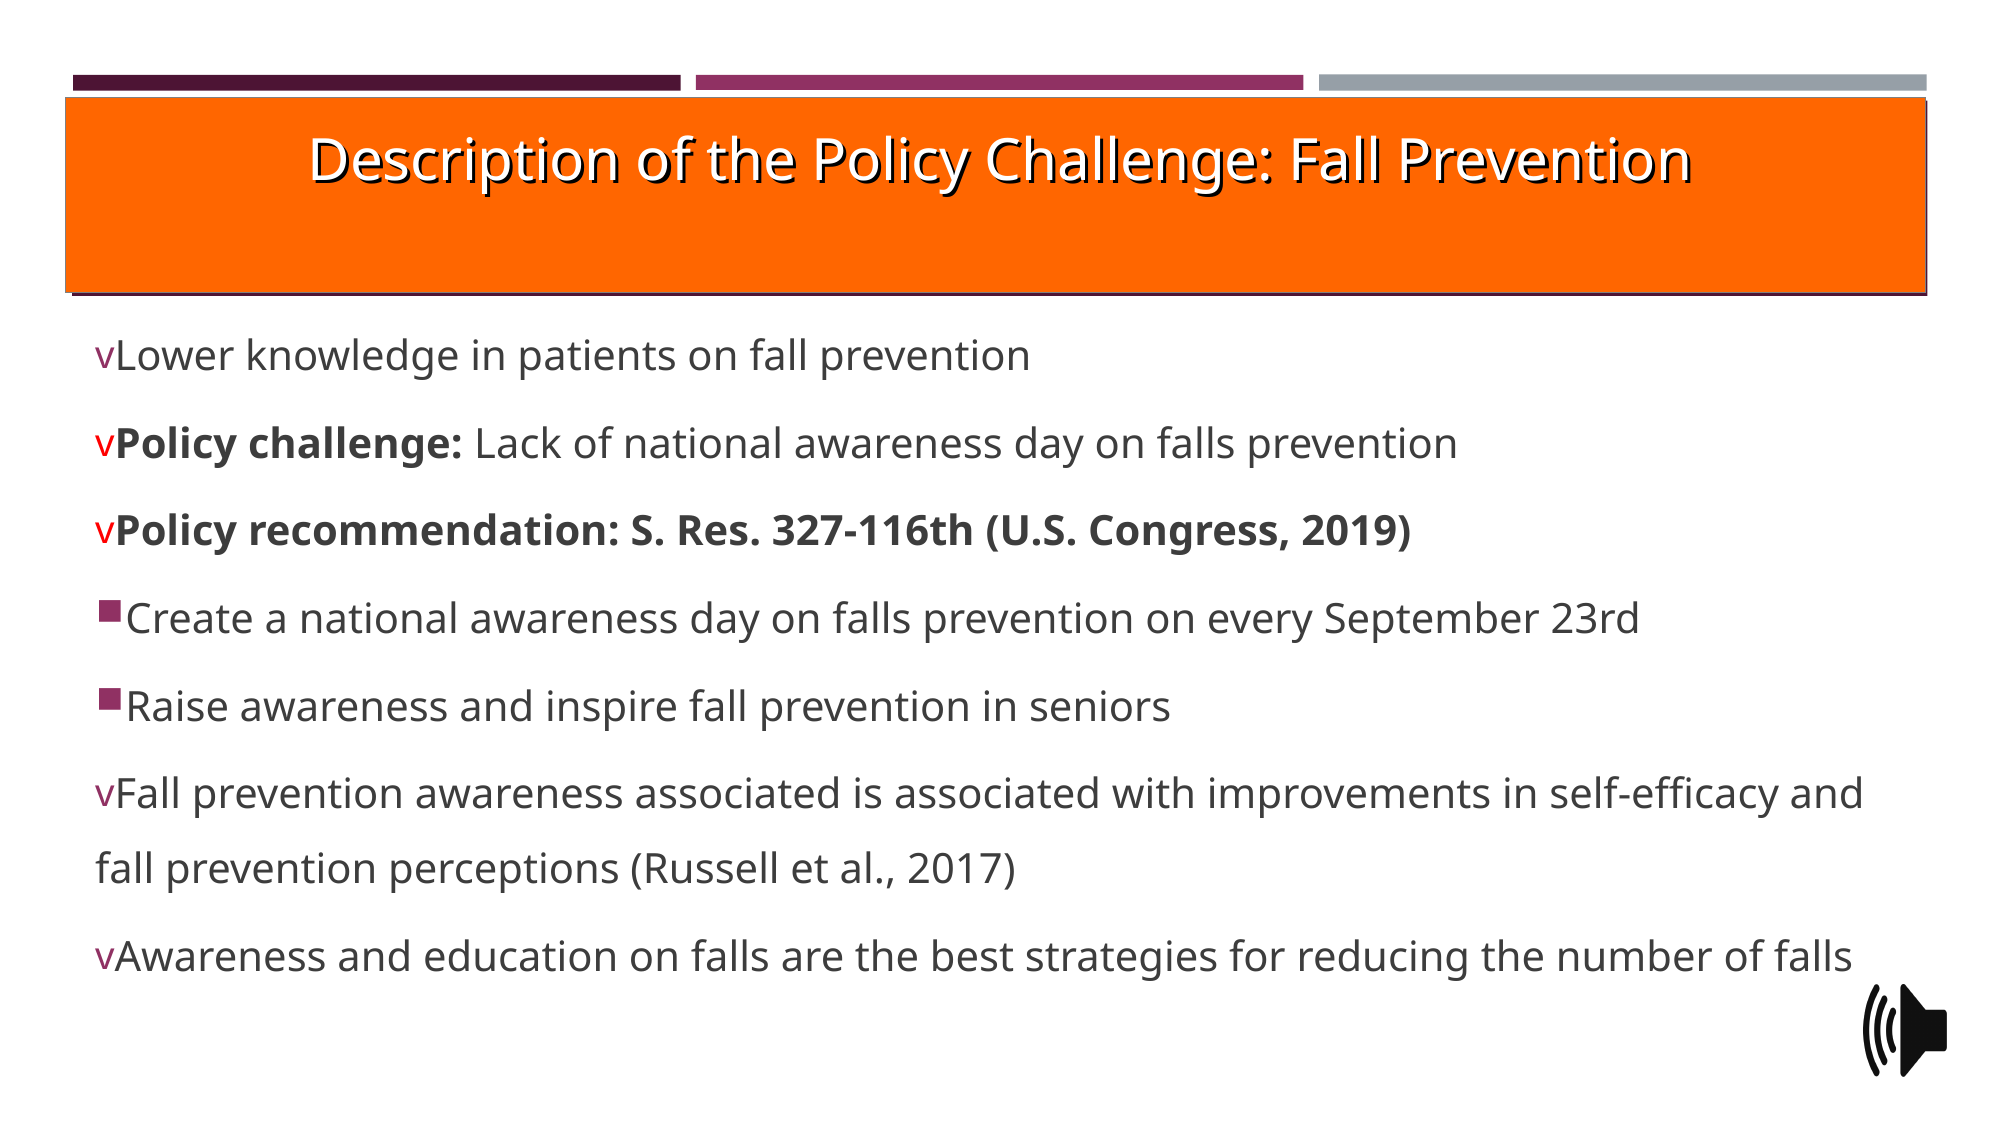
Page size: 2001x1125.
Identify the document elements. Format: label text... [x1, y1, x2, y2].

picture [1860, 967, 1951, 1096]
list Lower knowledge in patients on fall prevention Policy challenge: Lack of national awareness day on falls prevention Policy recommendation: S. Res. 327-116th (U.S. Congress, 2019) Create a national awareness day on falls prevention on every September 23rd Raise awareness and inspire fall prevention in seniors Fall prevention awareness associated is associated with improvements in self-efficacy and fall prevention perceptions (Russell et al., 2017) Awareness and education on falls are the best strategies for reducing the number of falls [80, 296, 1905, 1091]
text_box [65, 97, 1925, 292]
title Description of the Policy Challenge: Fall Prevention [95, 115, 1905, 282]
